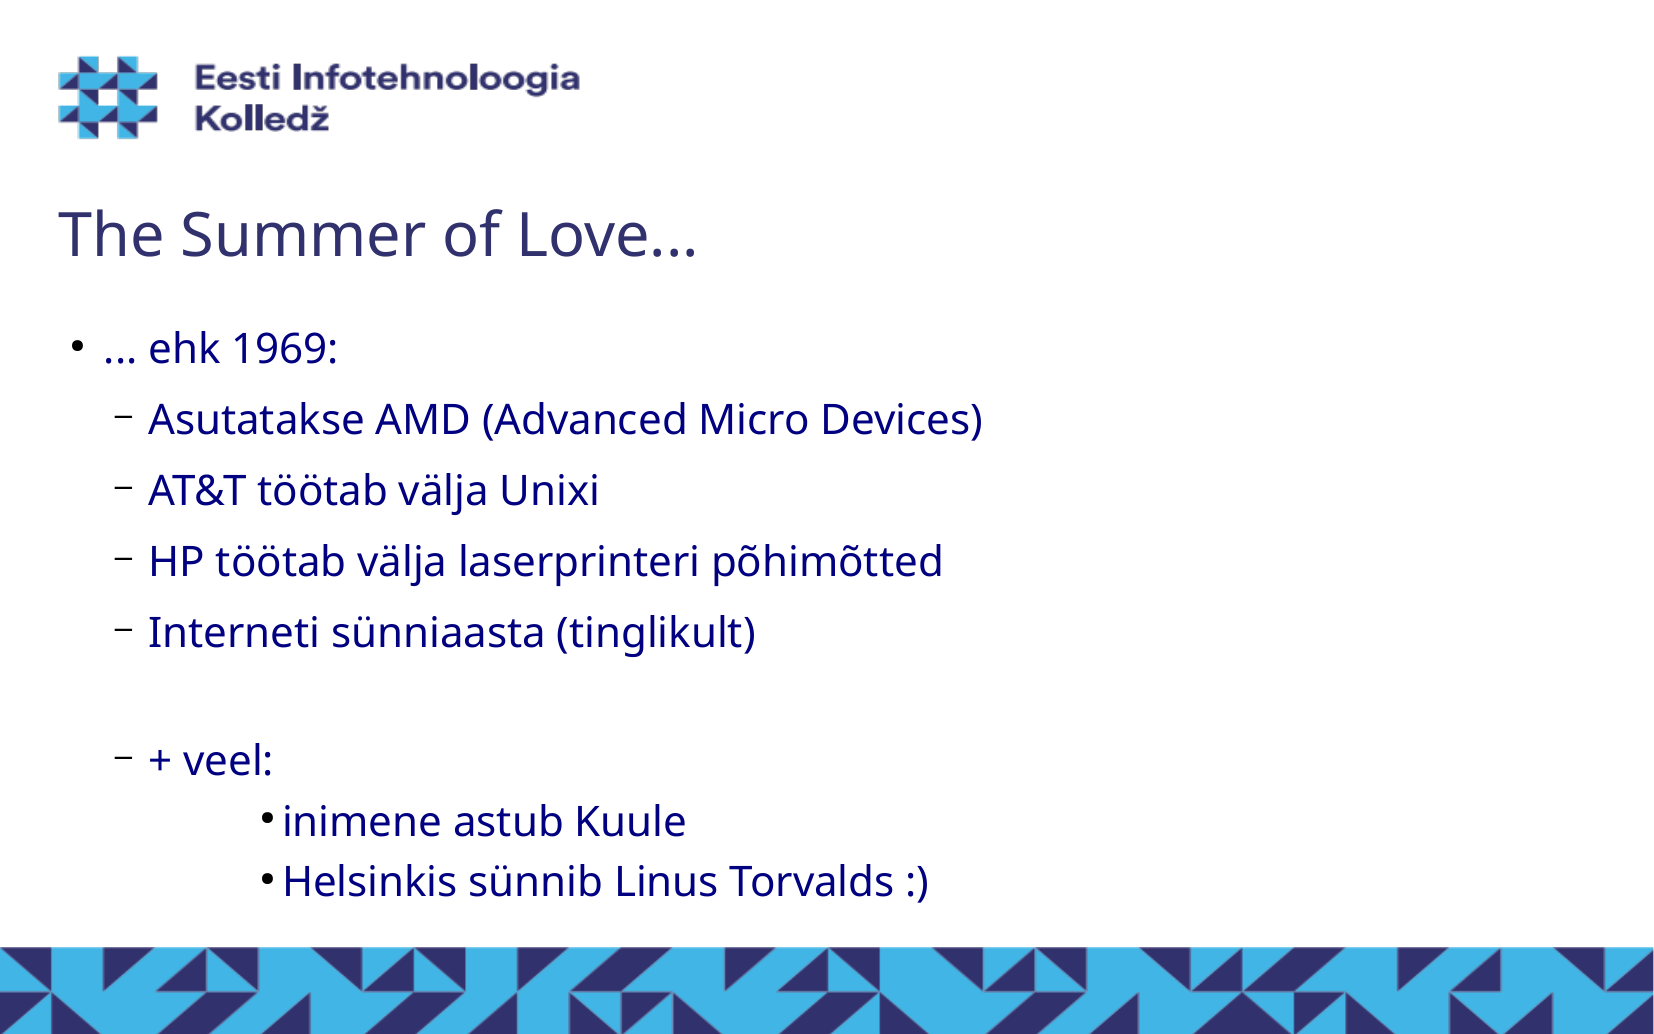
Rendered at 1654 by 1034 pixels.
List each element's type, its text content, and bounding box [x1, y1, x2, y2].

title The Summer of Love... [59, 158, 1489, 308]
list ... ehk 1969: Asutatakse AMD (Advanced Micro Devices) AT&T töötab välja Unixi HP töötab välja laserprinteri põhimõtted Interneti sünniaasta (tinglikult) + veel: inimene astub Kuule Helsinkis sünnib Linus Torvalds :) [59, 318, 1489, 910]
